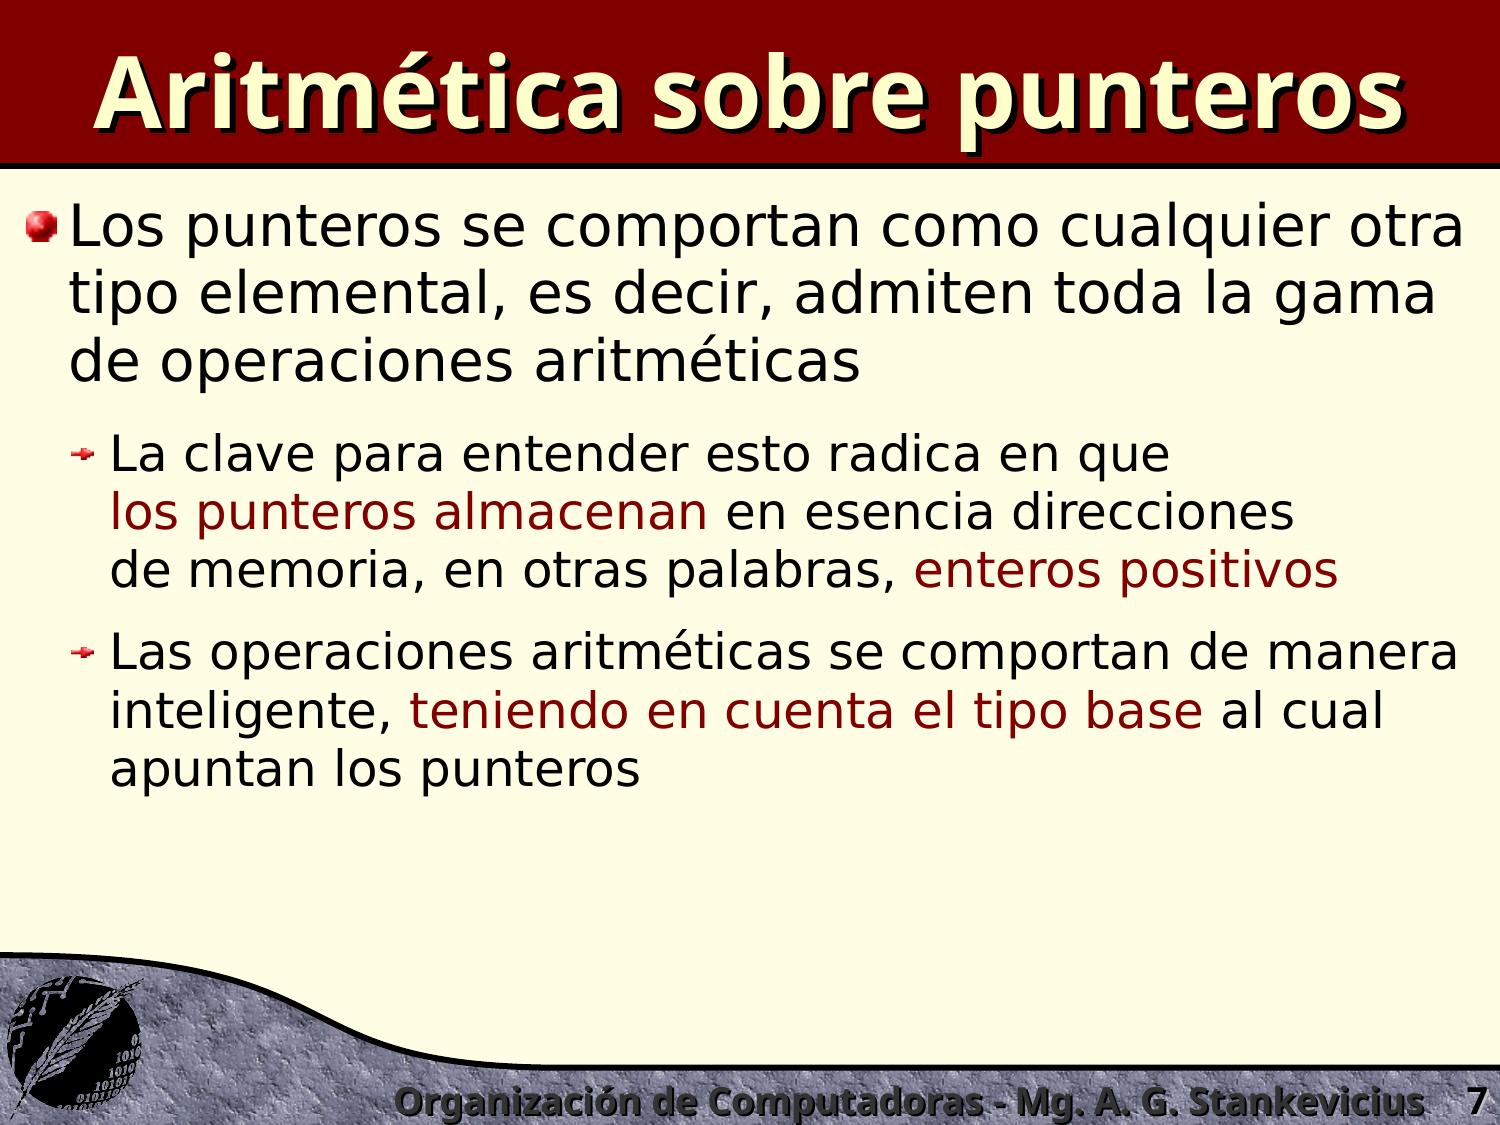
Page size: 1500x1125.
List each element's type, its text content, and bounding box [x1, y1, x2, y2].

picture [0, 959, 1500, 1125]
picture [1058, 1100, 1065, 1110]
picture [448, 1100, 455, 1110]
list Los punteros se comportan como cualquier otra tipo elemental, es decir, admiten toda la gama de operaciones aritméticas La clave para entender esto radica en que los punteros almacenan en esencia direcciones de memoria, en otras palabras, enteros positivos Las operaciones aritméticas se comportan de manera inteligente, teniendo en cuenta el tipo base al cual apuntan los punteros [11, 192, 1486, 935]
title Aritmética sobre punteros [15, 5, 1485, 160]
picture [802, 1100, 806, 1110]
